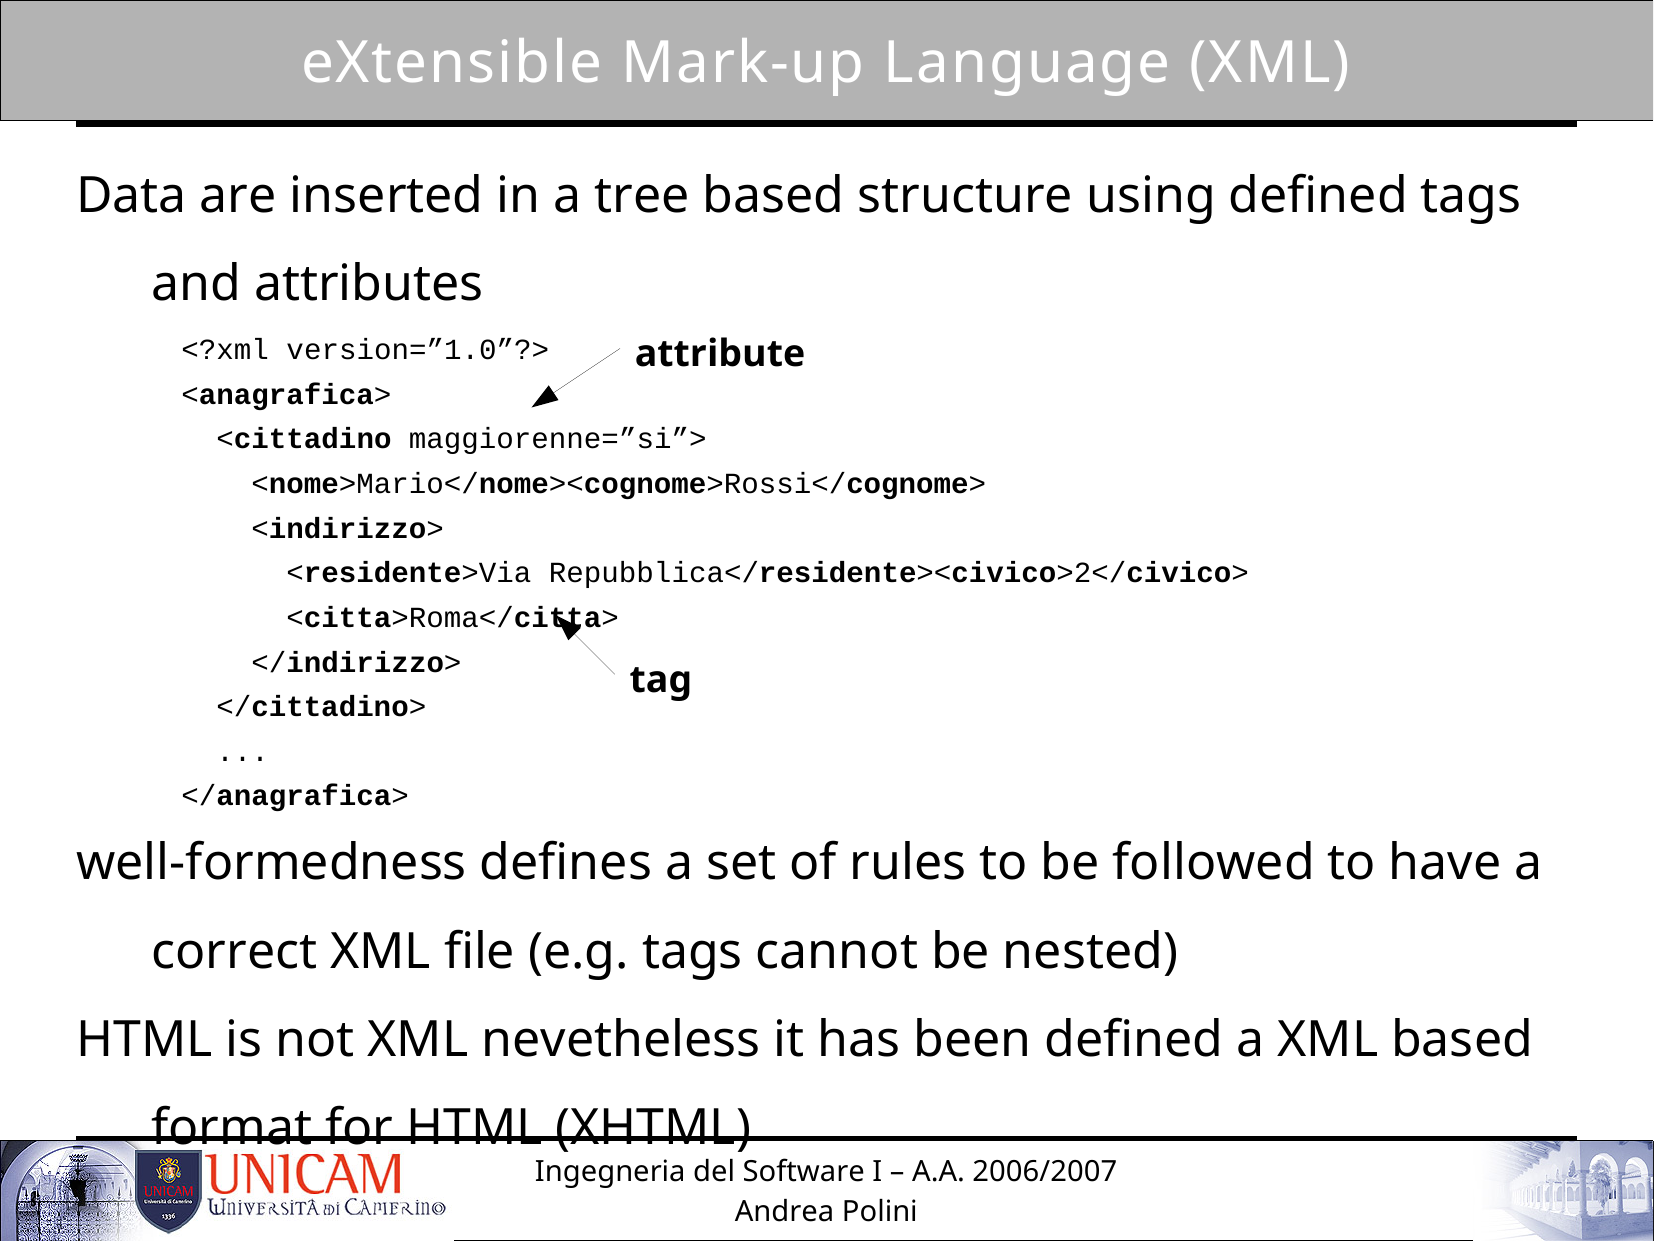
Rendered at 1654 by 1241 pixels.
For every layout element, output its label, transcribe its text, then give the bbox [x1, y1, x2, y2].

picture [1473, 1141, 1654, 1241]
text_box tag [614, 644, 970, 705]
text_box attribute [620, 318, 975, 379]
title eXtensible Mark-up Language (XML) [0, 0, 1653, 121]
list Data are inserted in a tree based structure using defined tags and attributes <?xml version=”1.0”?> <anagrafica> <cittadino maggiorenne=”si”> <nome>Mario</nome><cognome>Rossi</cognome> <indirizzo> <residente>Via Repubblica</residente><civico>2</civico> <citta>Roma</citta> </indirizzo> </cittadino> ... </anagrafica> well-formedness defines a set of rules to be followed to have a correct XML file (e.g. tags cannot be nested) HTML is not XML nevetheless it has been defined a XML based format for HTML (XHTML) [76, 158, 1577, 1133]
picture [0, 1141, 454, 1241]
